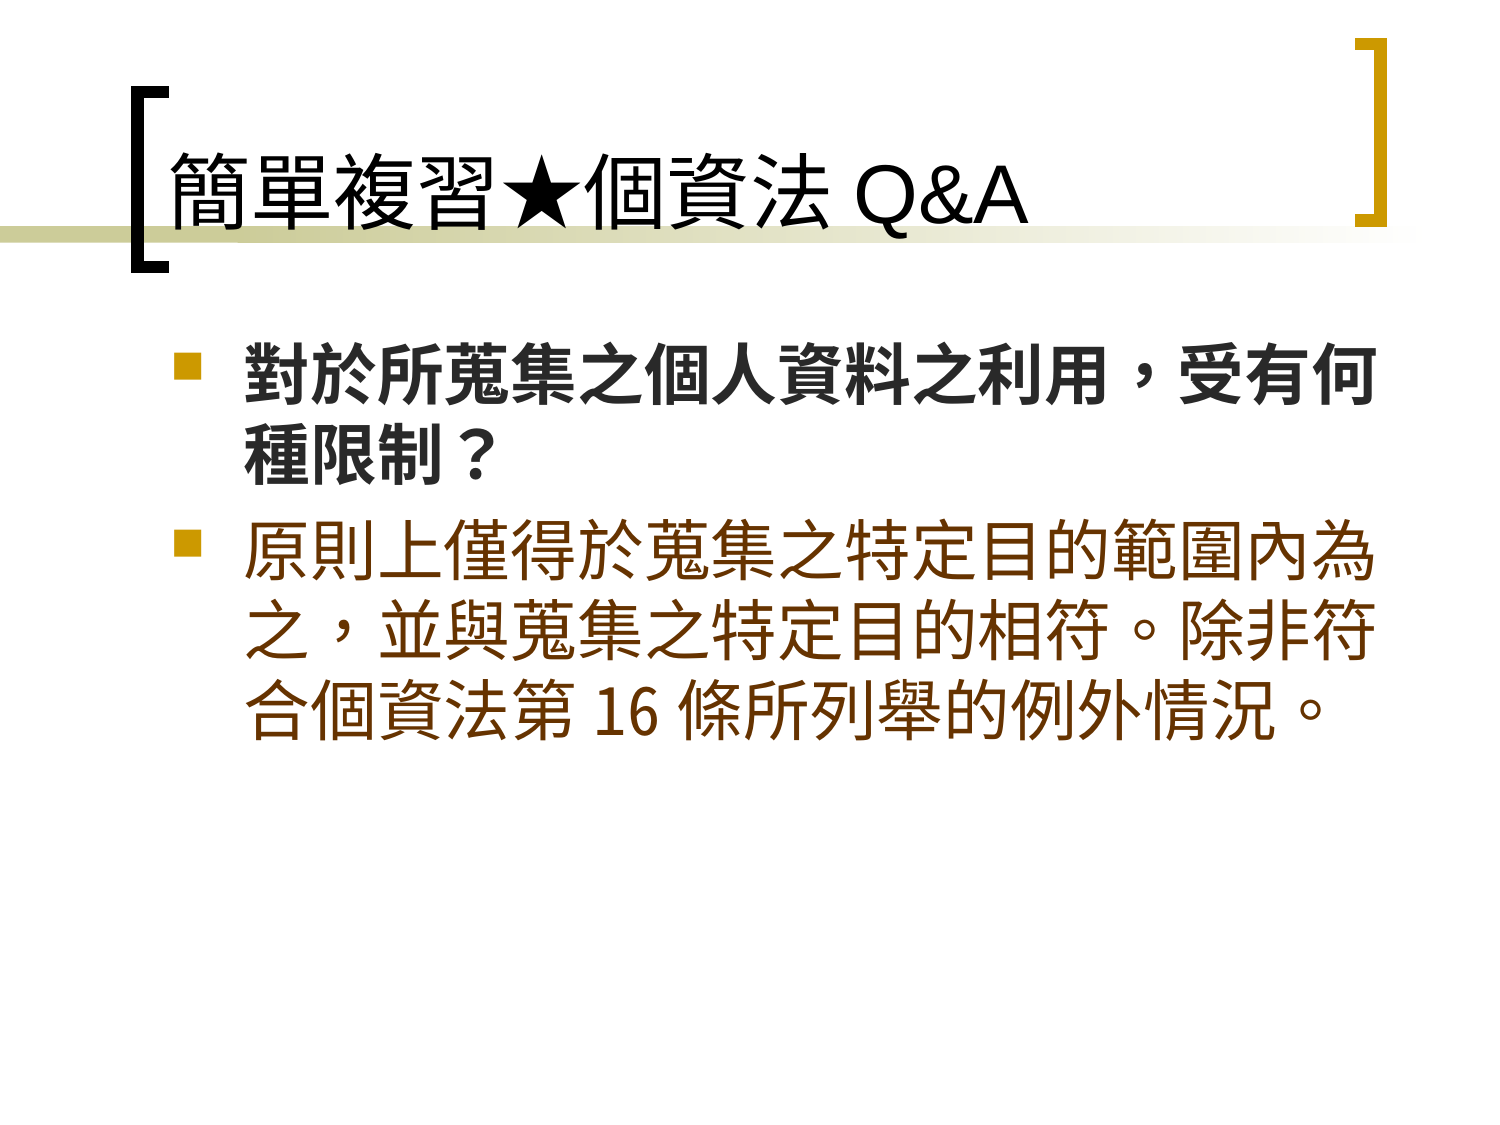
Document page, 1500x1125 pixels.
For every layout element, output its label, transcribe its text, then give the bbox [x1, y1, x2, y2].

title 簡單複習★個資法Q&A [152, 15, 1328, 248]
list 對於所蒐集之個人資料之利用，受有何種限制？ 原則上僅得於蒐集之特定目的範圍內為之，並與蒐集之特定目的相符。除非符合個資法第16條所列舉的例外情況。 [155, 324, 1413, 1000]
